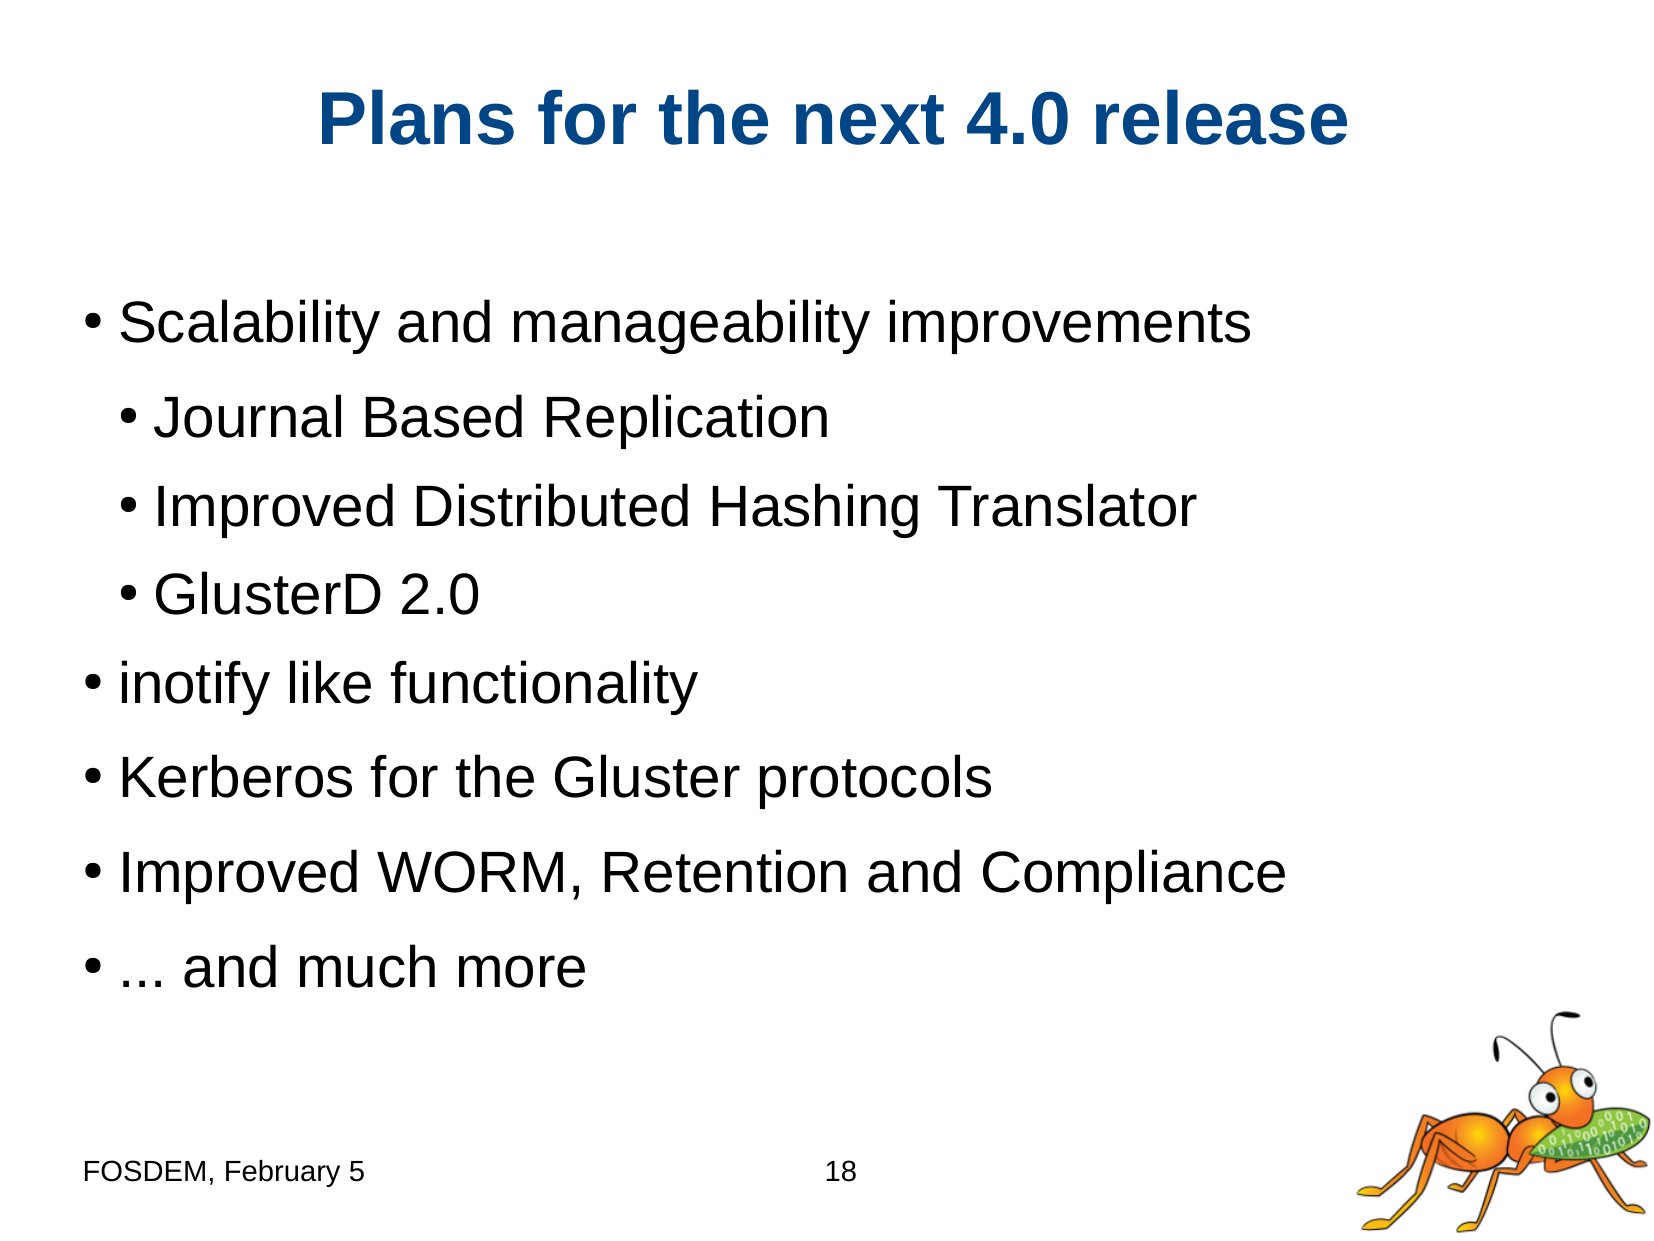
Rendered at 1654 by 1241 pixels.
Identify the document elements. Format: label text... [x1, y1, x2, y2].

picture [1353, 1009, 1654, 1235]
title Plans for the next 4.0 release [90, 15, 1579, 223]
list Scalability and manageability improvements Journal Based Replication Improved Distributed Hashing Translator GlusterD 2.0 inotify like functionality Kerberos for the Gluster protocols Improved WORM, Retention and Compliance ... and much more [82, 290, 1571, 1010]
